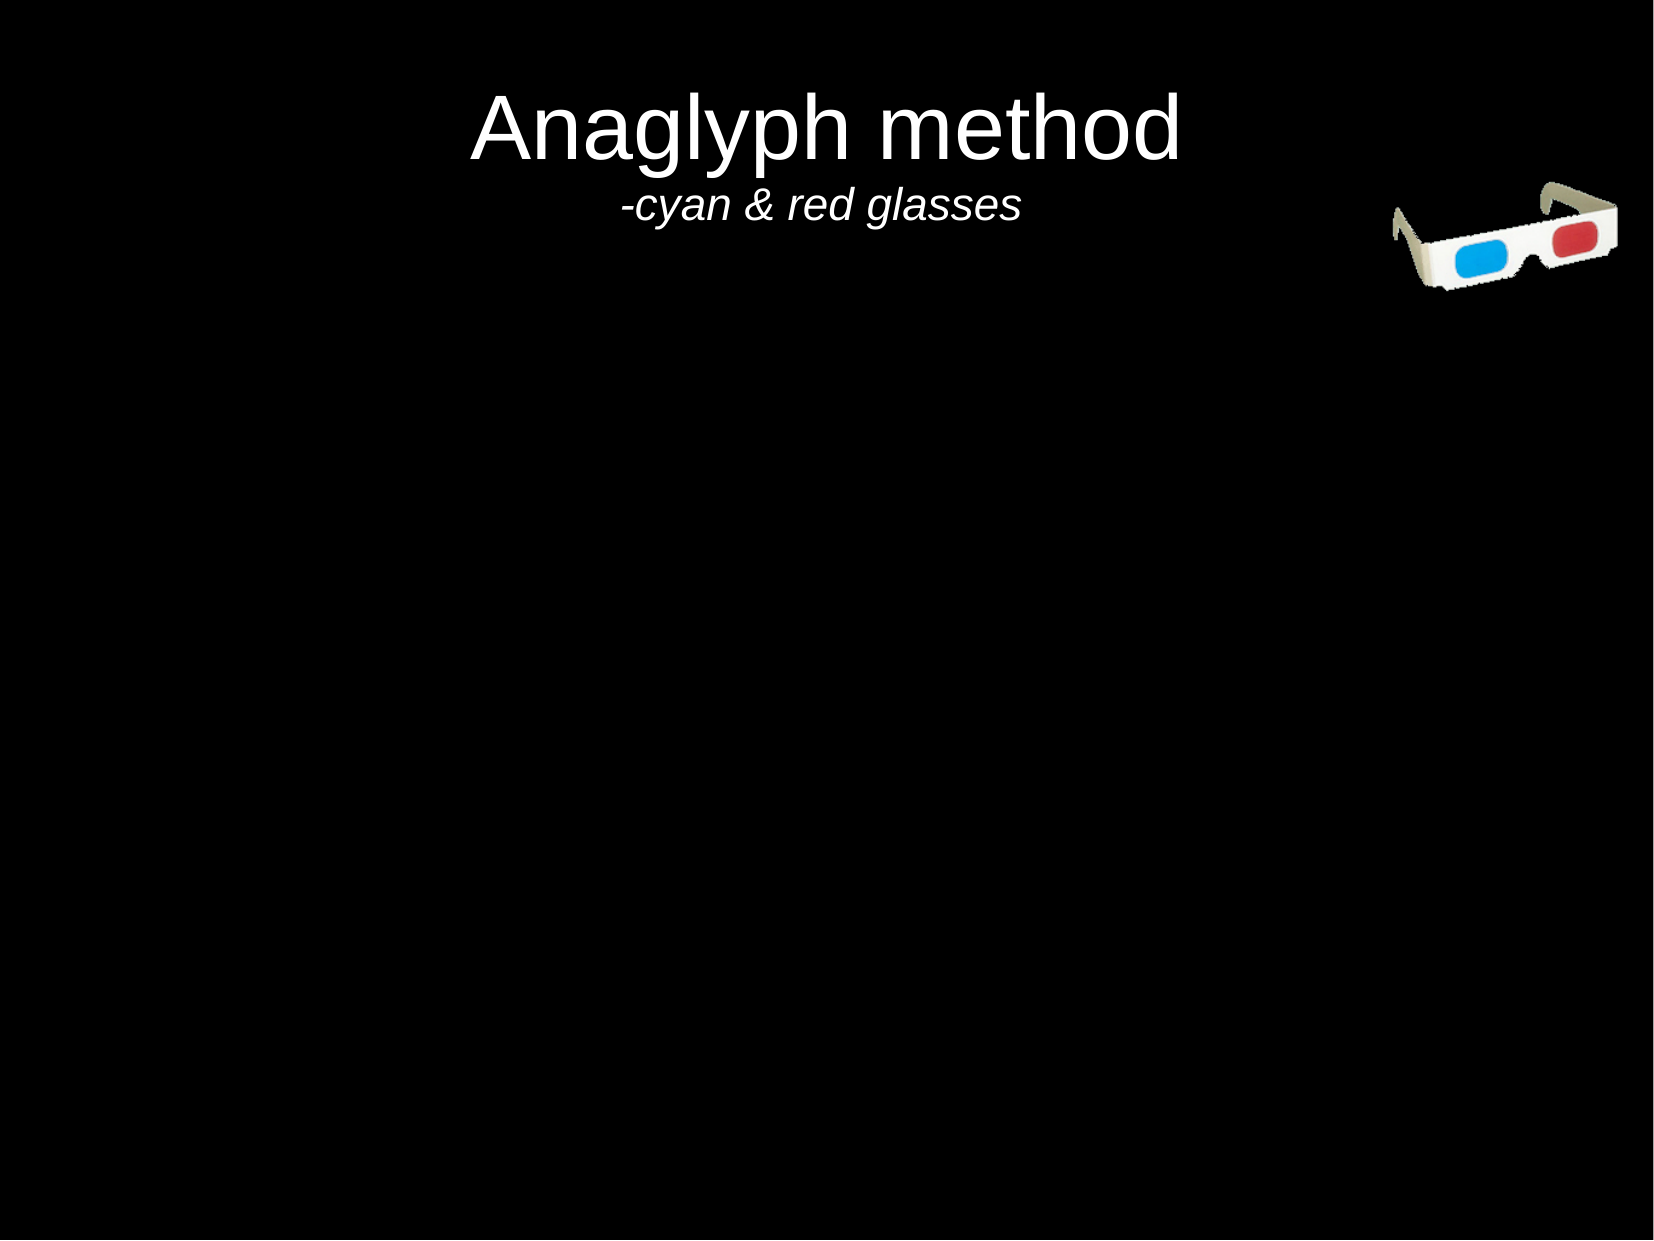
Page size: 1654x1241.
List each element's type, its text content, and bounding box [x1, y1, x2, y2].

picture [1387, 176, 1625, 296]
title Anaglyph method -cyan & red glasses [83, 59, 1572, 247]
